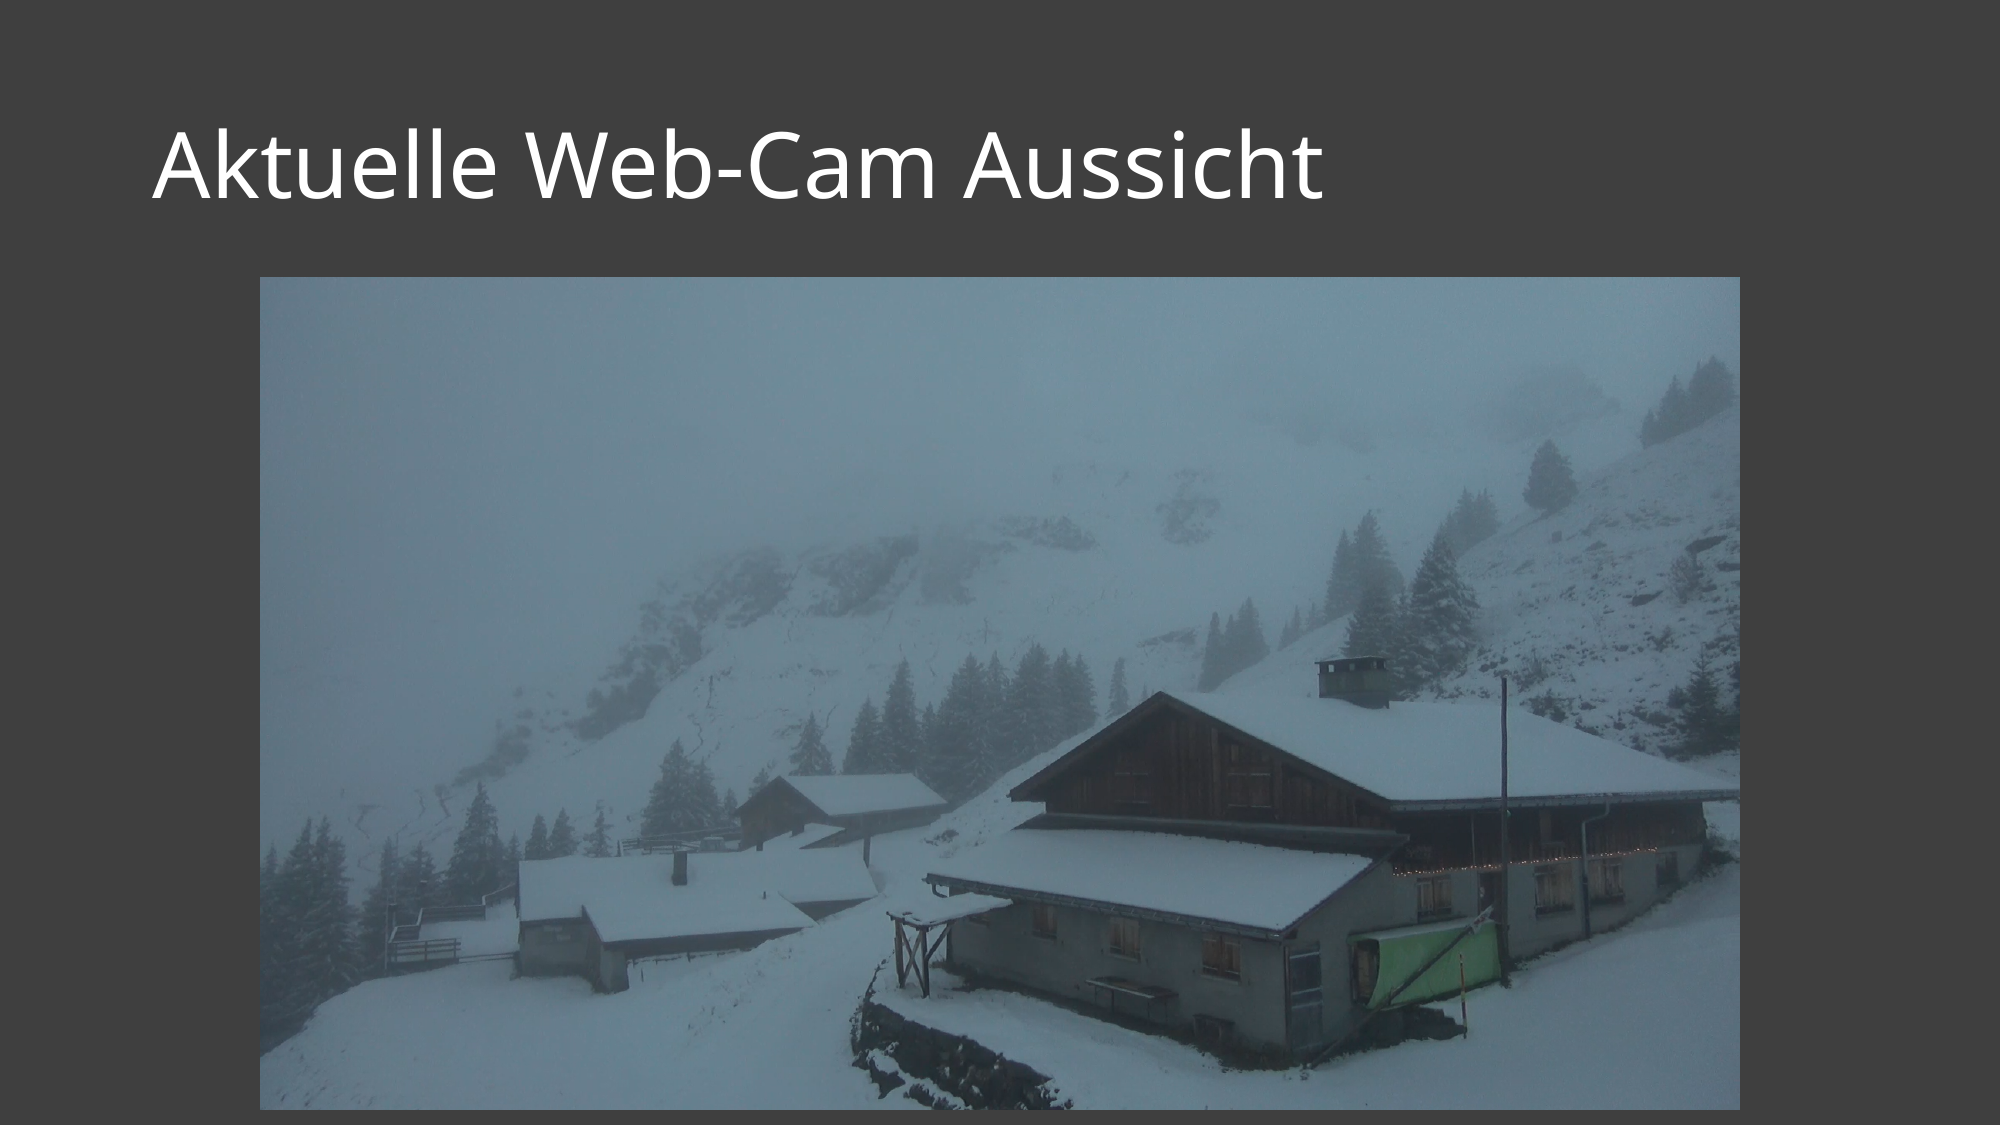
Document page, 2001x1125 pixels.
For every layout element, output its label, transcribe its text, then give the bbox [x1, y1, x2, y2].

title Aktuelle Web-Cam Aussicht [137, 59, 1863, 278]
picture [0, 0, 2000, 1125]
